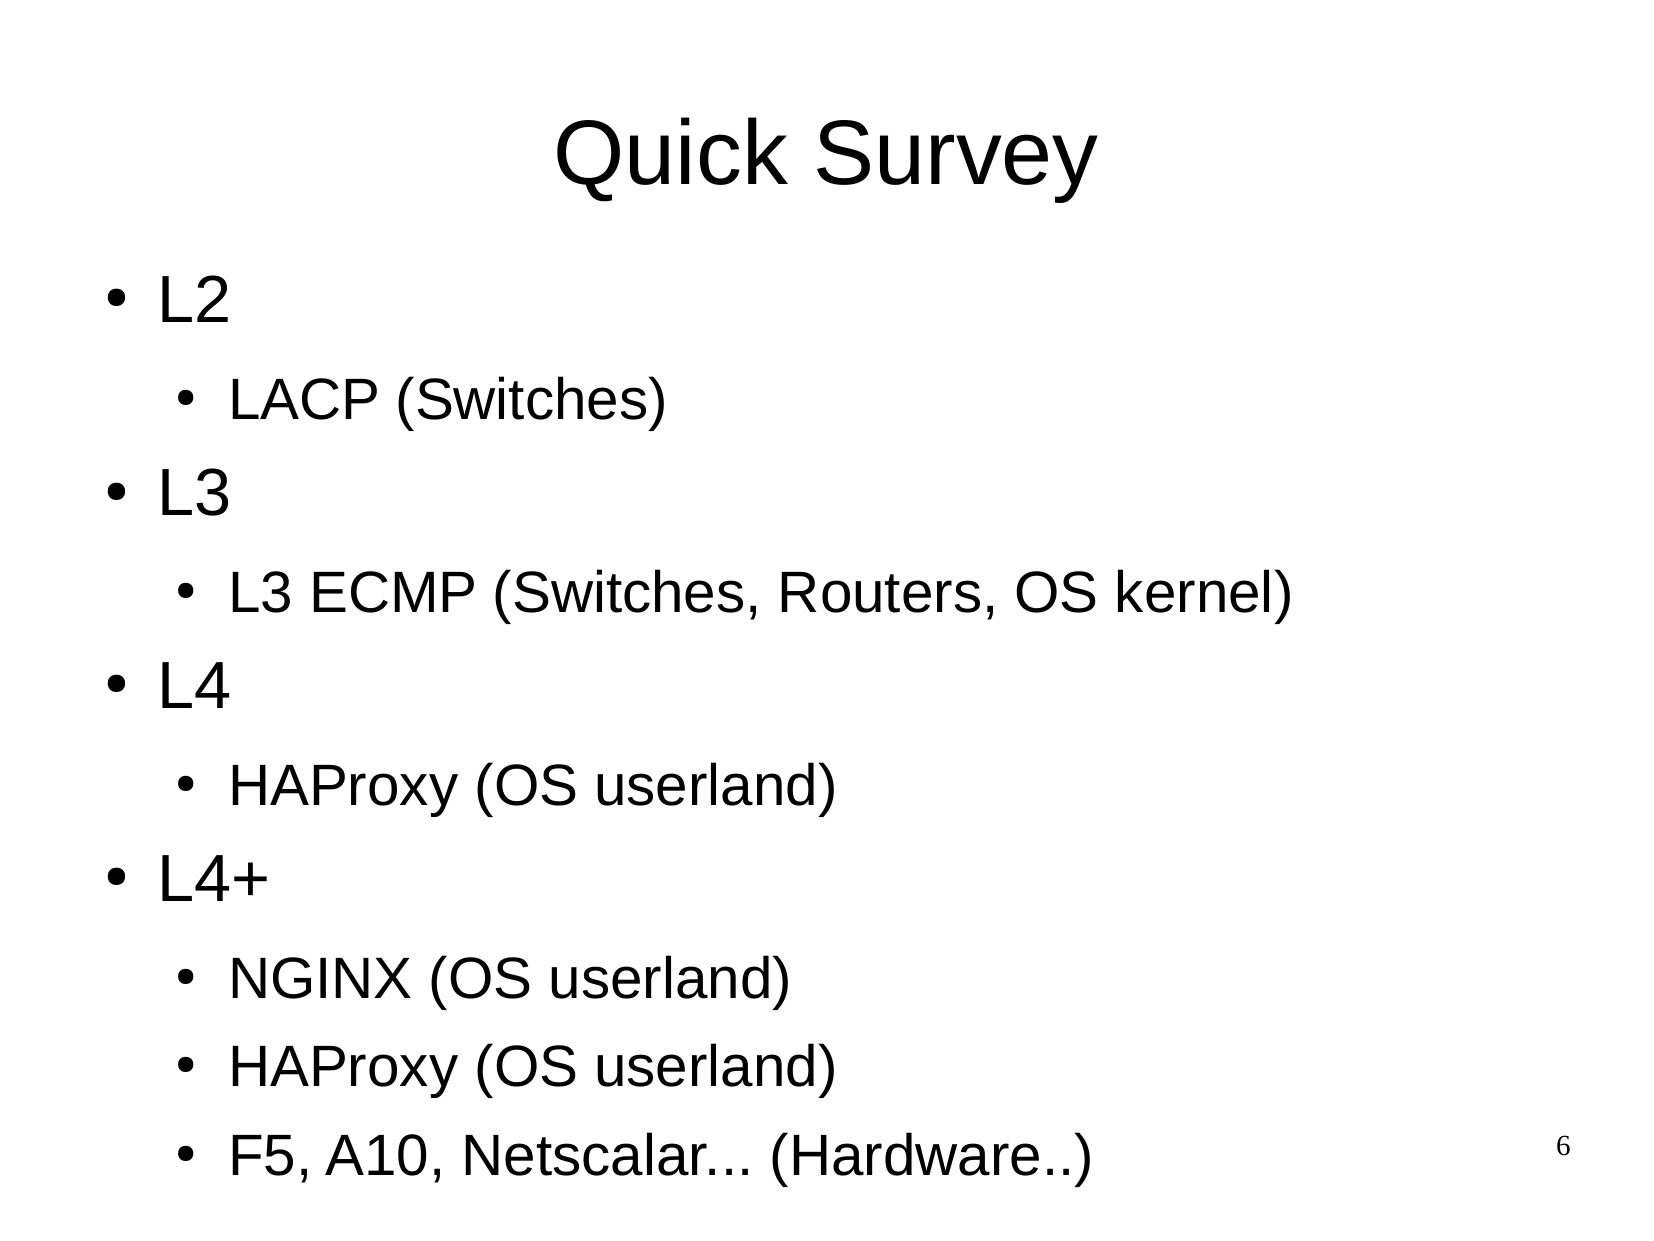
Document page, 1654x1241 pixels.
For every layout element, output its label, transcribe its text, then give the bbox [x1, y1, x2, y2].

title Quick Survey [82, 49, 1571, 257]
list L2 LACP (Switches) L3 L3 ECMP (Switches, Routers, OS kernel) L4 HAProxy (OS userland) L4+ NGINX (OS userland) HAProxy (OS userland) F5, A10, Netscalar... (Hardware..) [86, 262, 1576, 1188]
